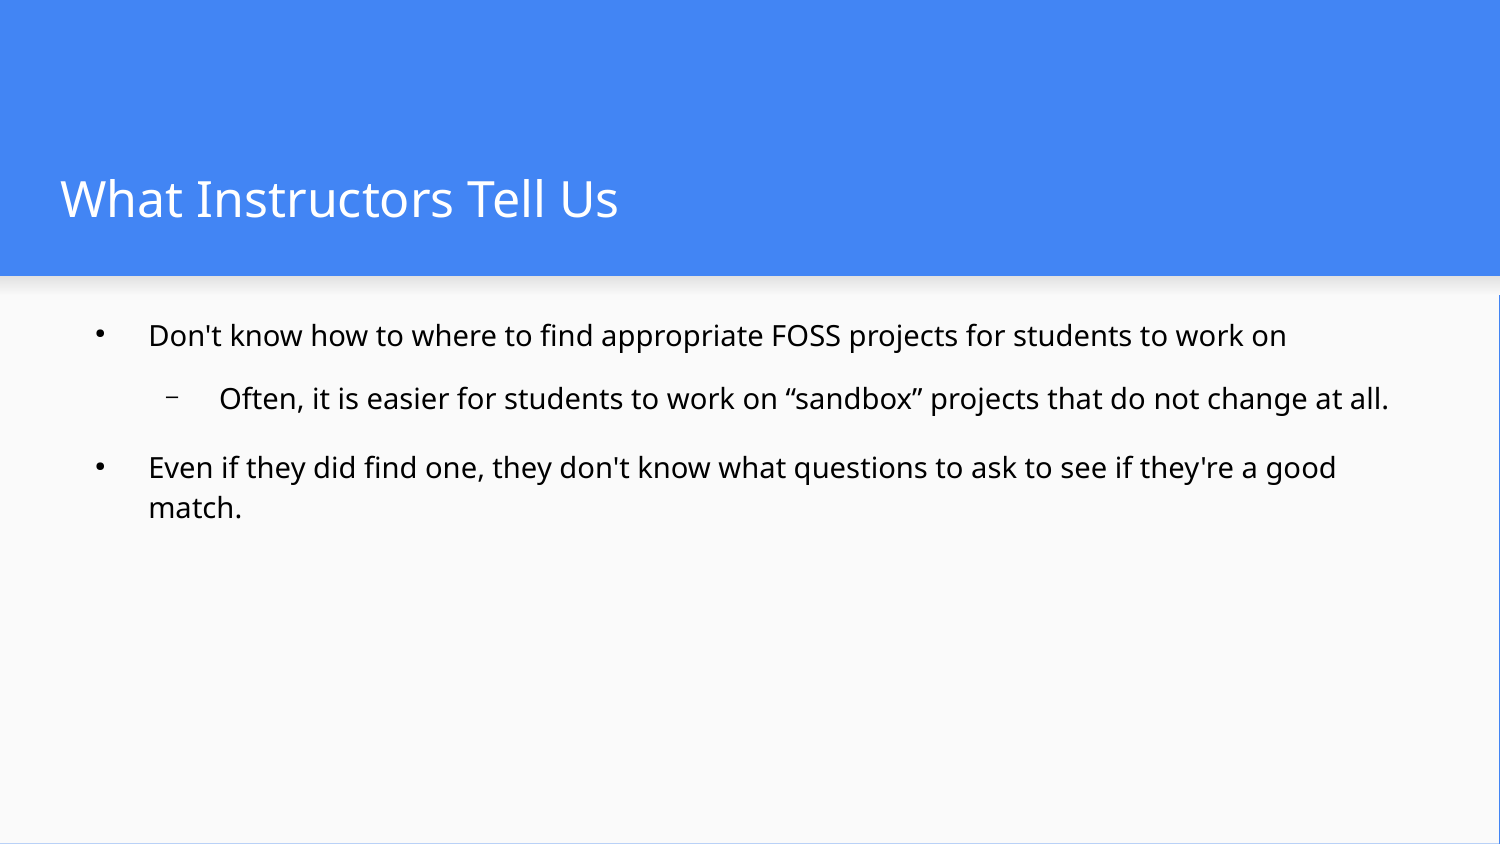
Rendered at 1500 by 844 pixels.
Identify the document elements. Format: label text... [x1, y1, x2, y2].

list Don't know how to where to find appropriate FOSS projects for students to work on Often, it is easier for students to work on “sandbox” projects that do not change at all. Even if they did find one, they don't know what questions to ask to see if they're a good match. [77, 314, 1427, 760]
title What Instructors Tell Us [60, 135, 1409, 261]
